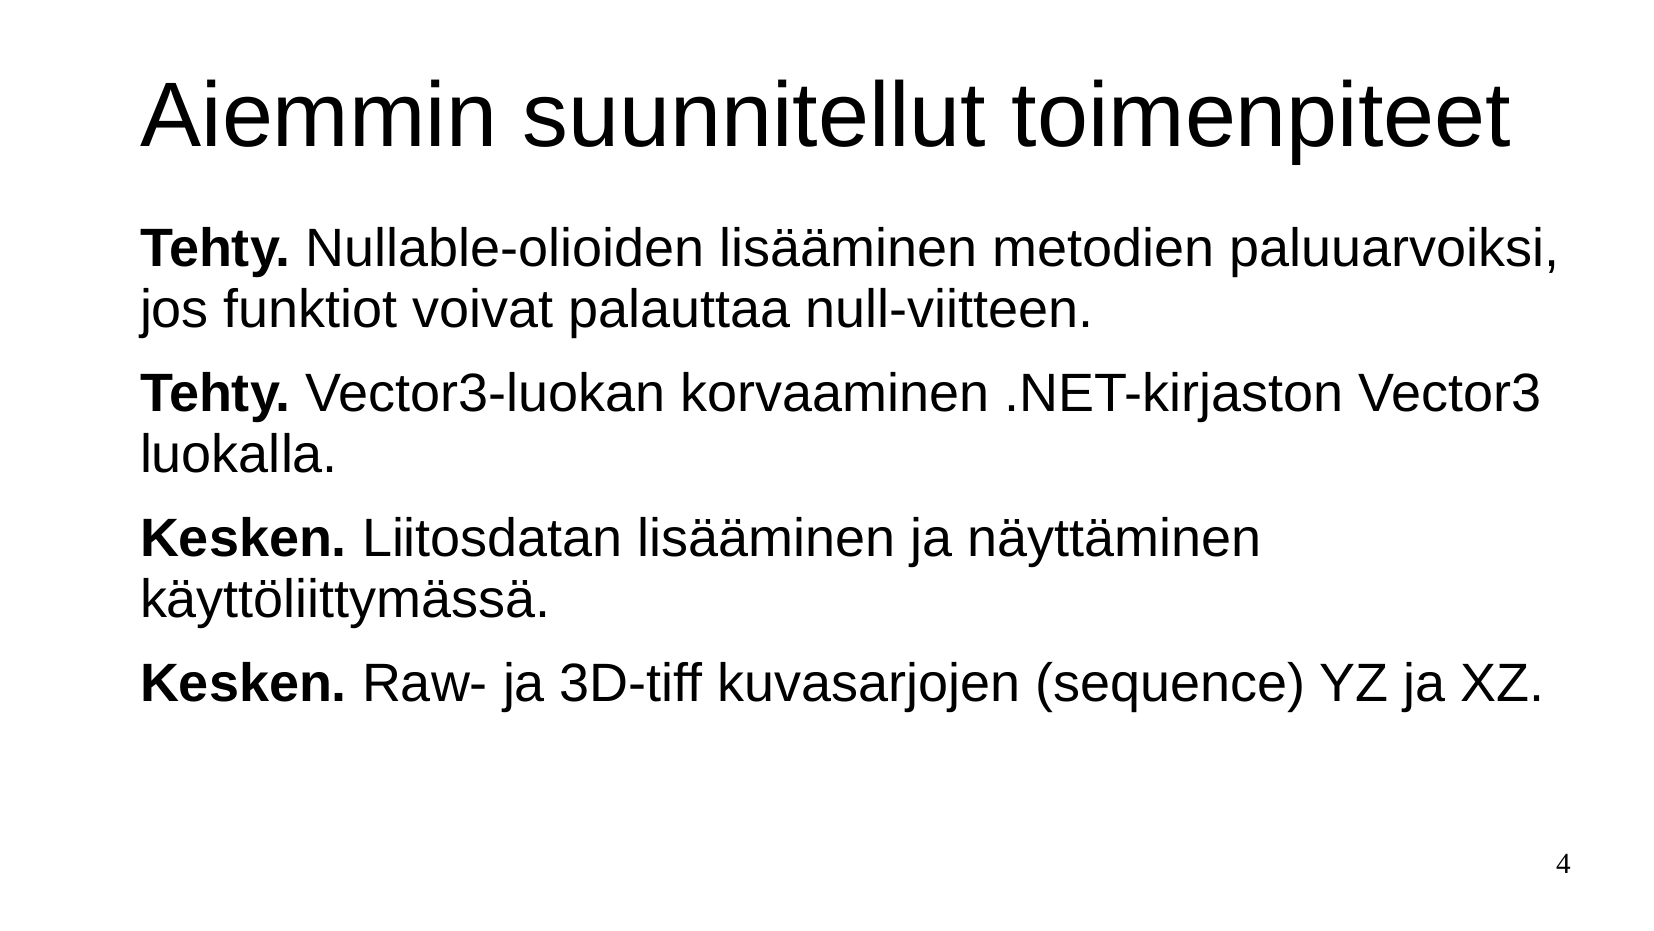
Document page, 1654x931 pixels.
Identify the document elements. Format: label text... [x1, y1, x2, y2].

list Tehty. Nullable-olioiden lisääminen metodien paluuarvoiksi, jos funktiot voivat palauttaa null-viitteen. Tehty. Vector3-luokan korvaaminen .NET-kirjaston Vector3 luokalla. Kesken. Liitosdatan lisääminen ja näyttäminen käyttöliittymässä. Kesken. Raw- ja 3D-tiff kuvasarjojen (sequence) YZ ja XZ. [82, 217, 1571, 758]
title Aiemmin suunnitellut toimenpiteet [82, 37, 1571, 193]
